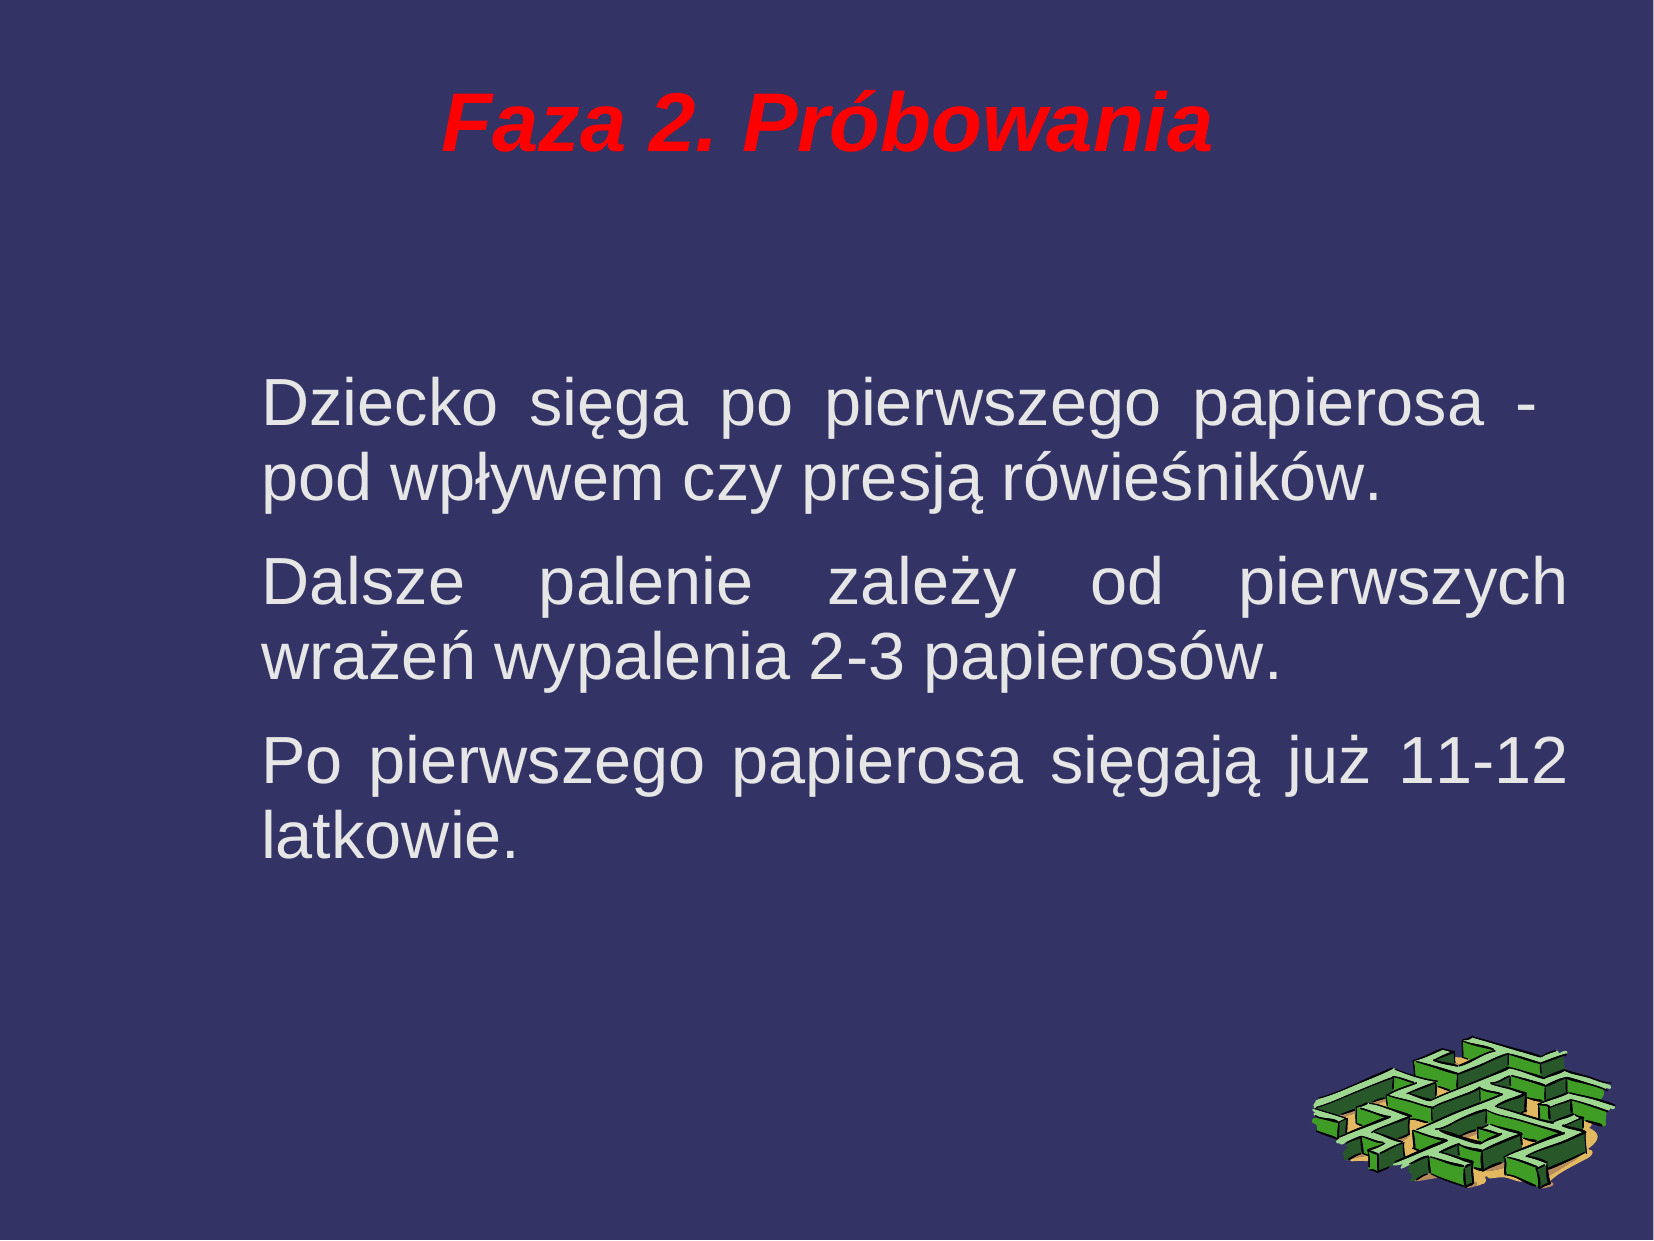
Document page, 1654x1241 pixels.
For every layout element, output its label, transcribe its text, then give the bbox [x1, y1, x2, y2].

title Faza 2. Próbowania [121, 19, 1534, 227]
list Dziecko sięga po pierwszego papierosa - pod wpływem czy presją rówieśników. Dalsze palenie zależy od pierwszych wrażeń wypalenia 2-3 papierosów. Po pierwszego papierosa sięgają już 11-12 latkowie. [178, 364, 1570, 1147]
